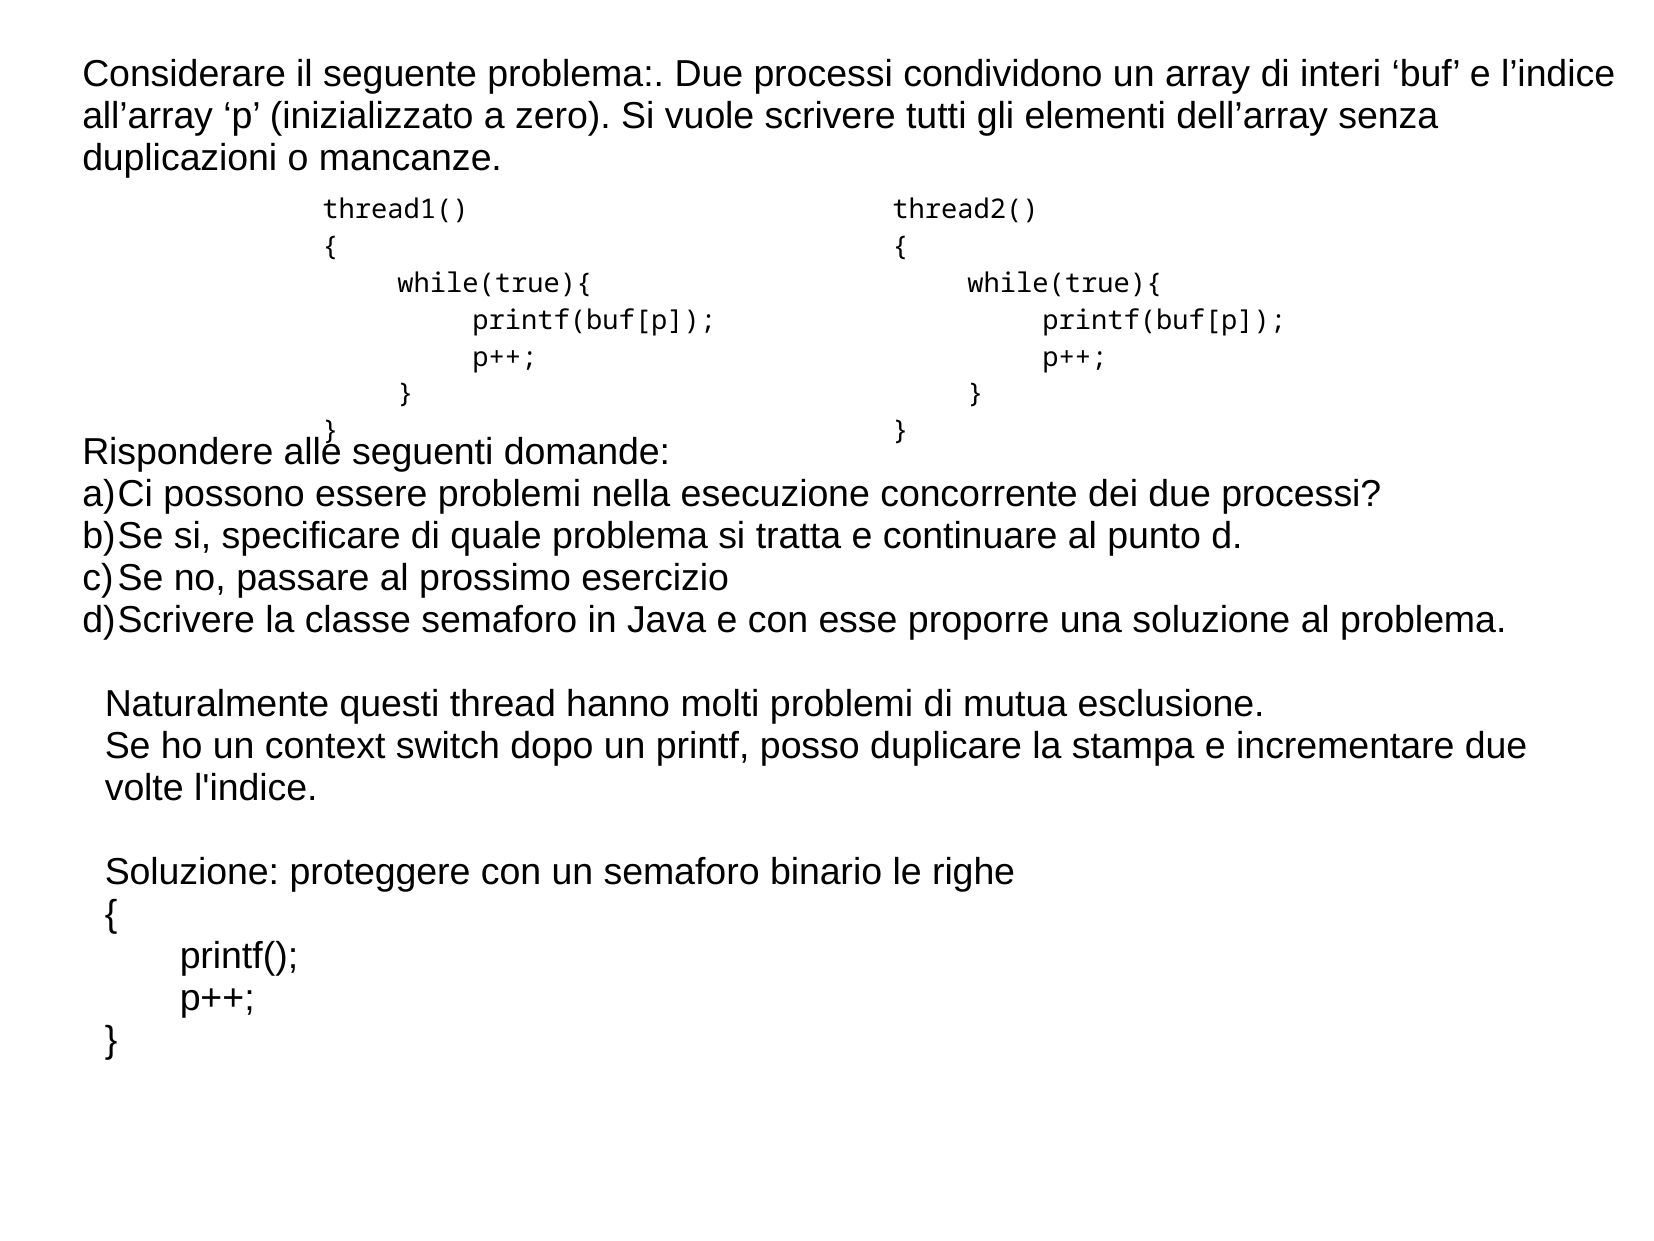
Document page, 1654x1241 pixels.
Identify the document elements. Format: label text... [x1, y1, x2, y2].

text_box Naturalmente questi thread hanno molti problemi di mutua esclusione. Se ho un context switch dopo un printf, posso duplicare la stampa e incrementare due volte l'indice. Soluzione: proteggere con un semaforo binario le righe { printf(); p++; } [90, 675, 1576, 1068]
text_box thread1() { while(true){ printf(buf[p]); p++; } } [270, 182, 751, 451]
text_box Considerare il seguente problema:. Due processi condividono un array di interi ‘buf’ e l’indice all’array ‘p’ (inizializzato a zero). Si vuole scrivere tutti gli elementi dell’array senza duplicazioni o mancanze. Rispondere alle seguenti domande: Ci possono essere problemi nella esecuzione concorrente dei due processi? Se si, specificare di quale problema si tratta e continuare al punto d. Se no, passare al prossimo esercizio Scrivere la classe semaforo in Java e con esse proporre una soluzione al problema. [30, 45, 1654, 648]
text_box thread2() { while(true){ printf(buf[p]); p++; } } [840, 182, 1531, 451]
